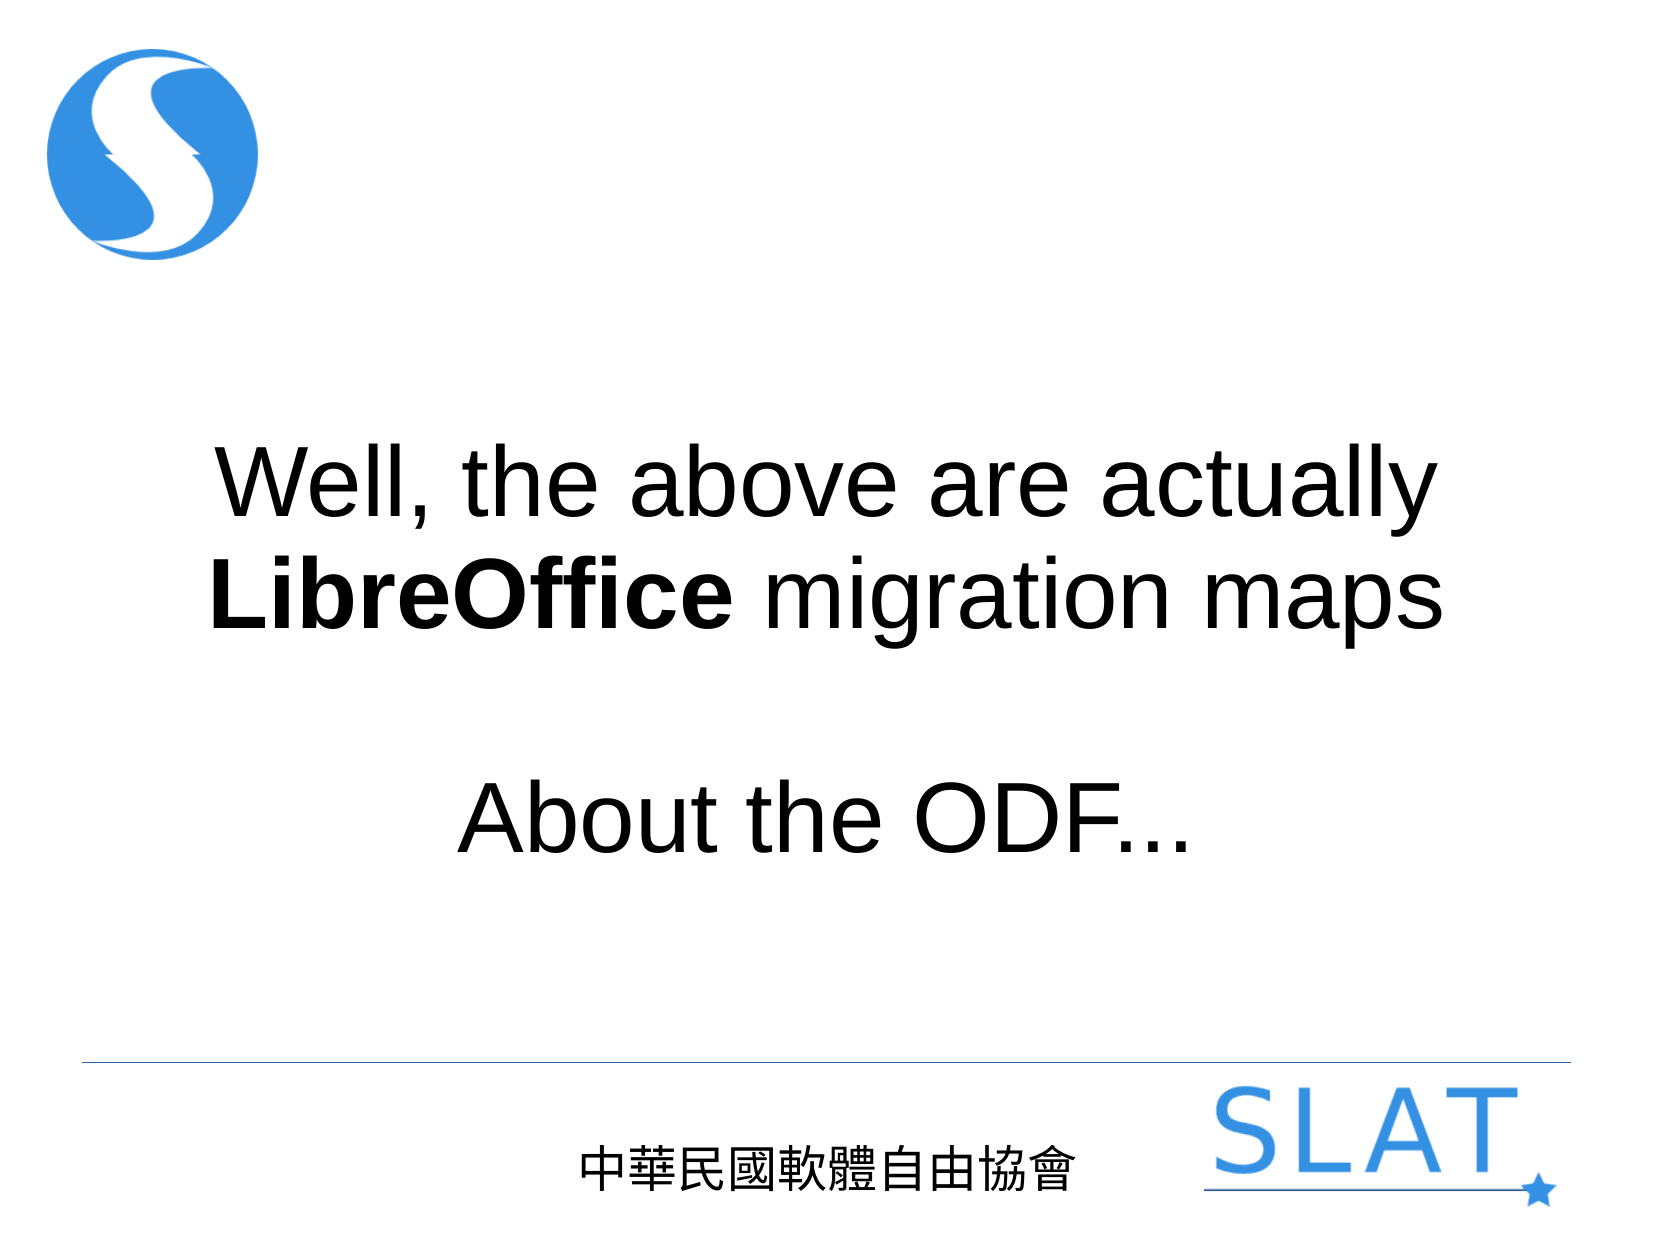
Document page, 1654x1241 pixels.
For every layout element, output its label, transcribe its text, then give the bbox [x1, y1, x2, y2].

picture [47, 49, 258, 260]
subtitle Well, the above are actually LibreOffice migration maps About the ODF... [82, 290, 1571, 1010]
picture [1204, 1086, 1557, 1207]
